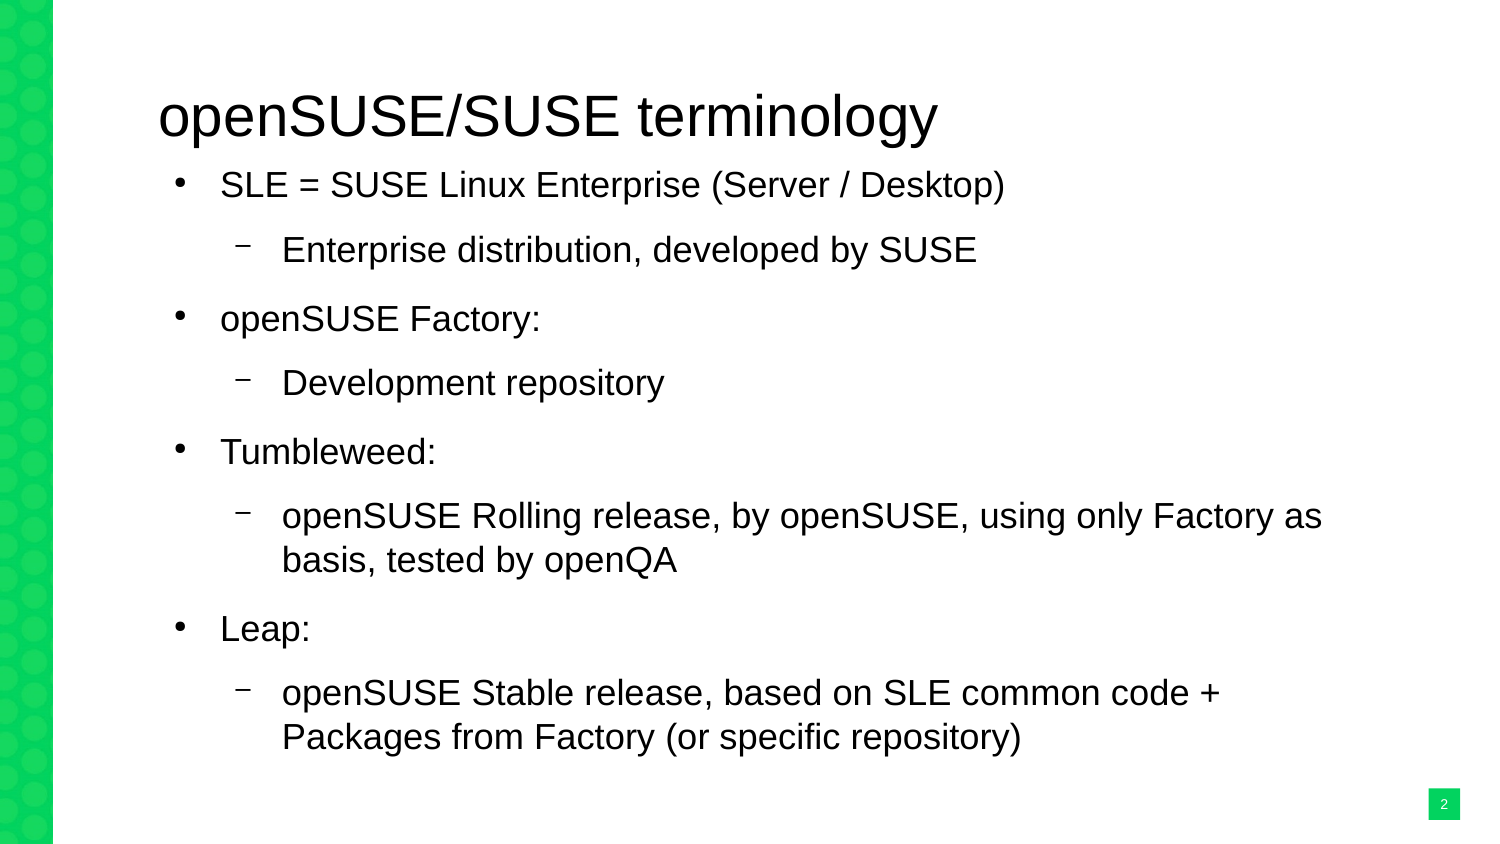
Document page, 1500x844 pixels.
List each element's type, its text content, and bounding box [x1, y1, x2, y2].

text_box 1 [1428, 788, 1461, 820]
title openSUSE/SUSE terminology [143, 70, 1397, 135]
picture [0, 0, 61, 844]
list SLE = SUSE Linux Enterprise (Server / Desktop) Enterprise distribution, developed by SUSE openSUSE Factory: Development repository Tumbleweed: openSUSE Rolling release, by openSUSE, using only Factory as basis, tested by openQA Leap: openSUSE Stable release, based on SLE common code + Packages from Factory (or specific repository) [143, 154, 1397, 766]
